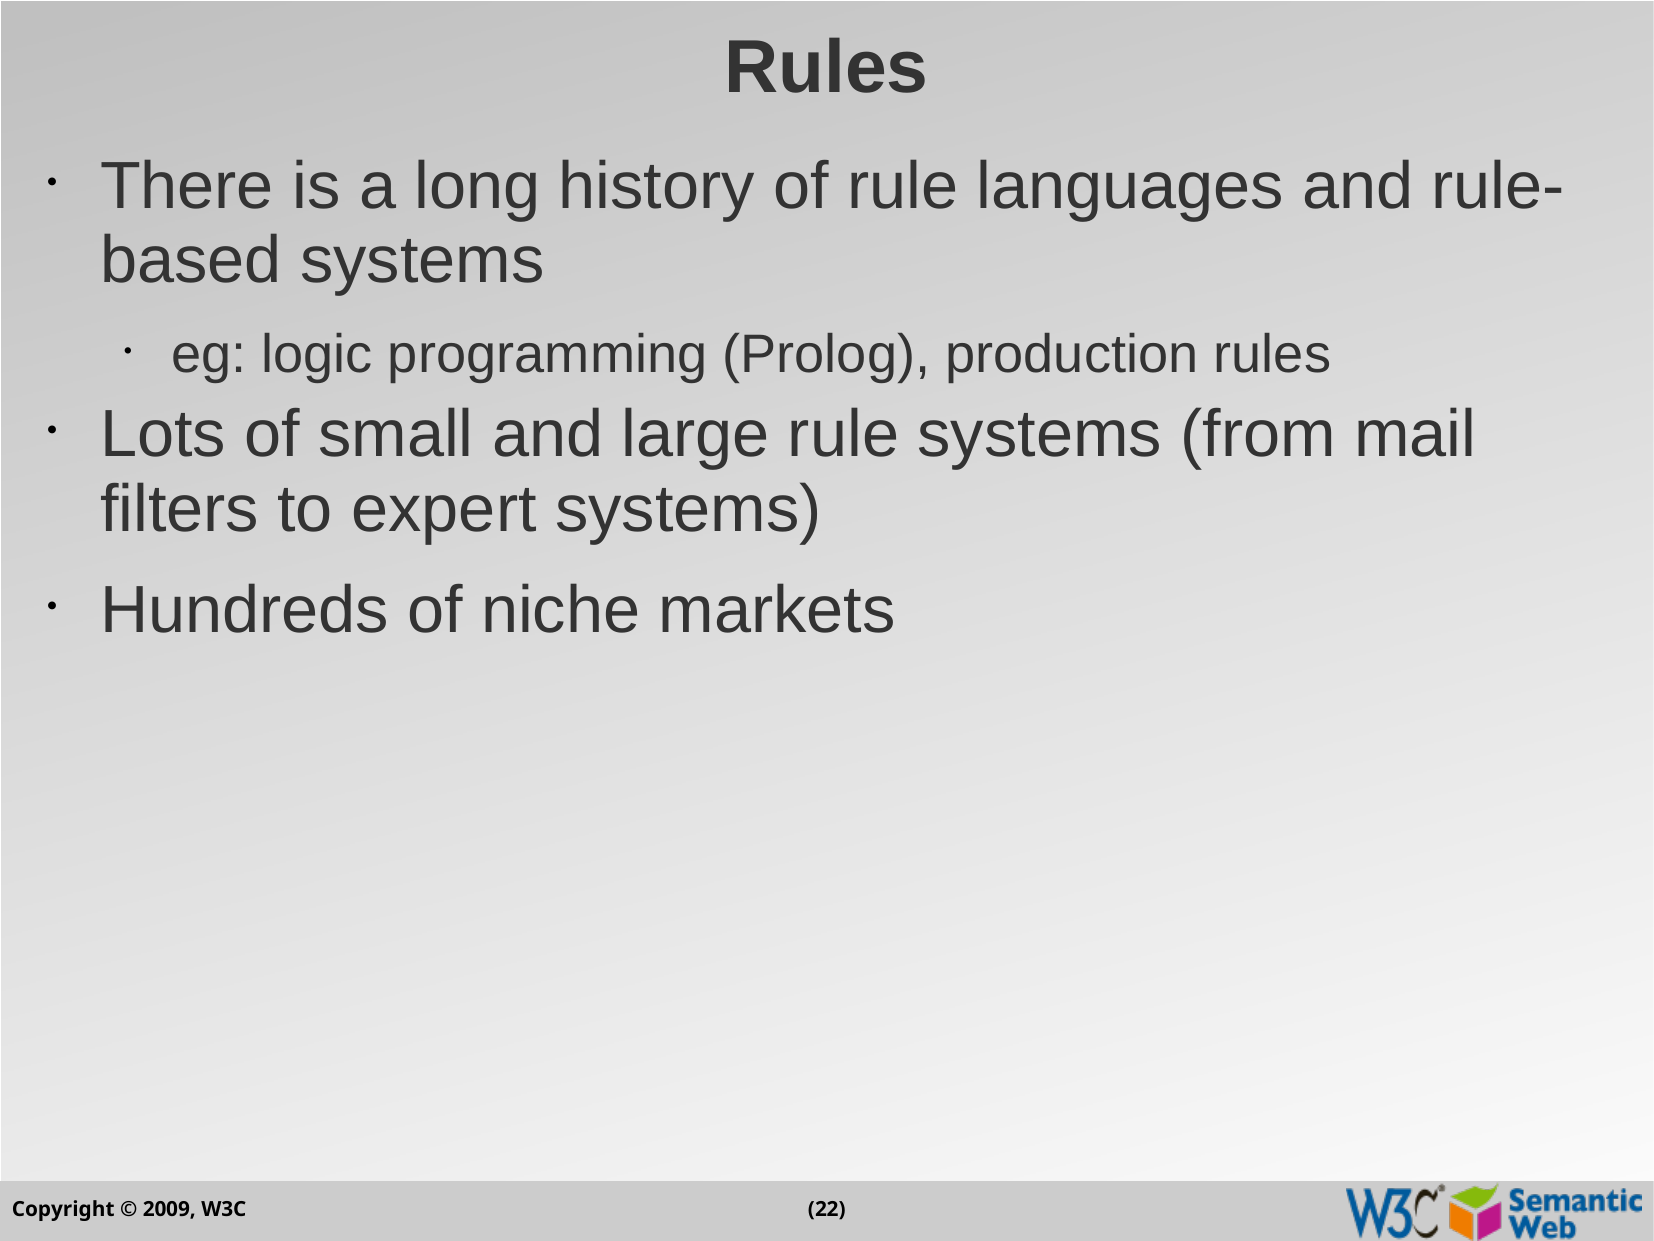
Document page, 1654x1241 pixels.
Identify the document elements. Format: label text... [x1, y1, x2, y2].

list There is a long history of rule languages and rule-based systems eg: logic programming (Prolog), production rules Lots of small and large rule systems (from mail filters to expert systems) Hundreds of niche markets [29, 147, 1624, 1134]
title Rules [0, 5, 1654, 125]
picture [1, 125, 1654, 1241]
picture [1, 1, 1654, 5]
